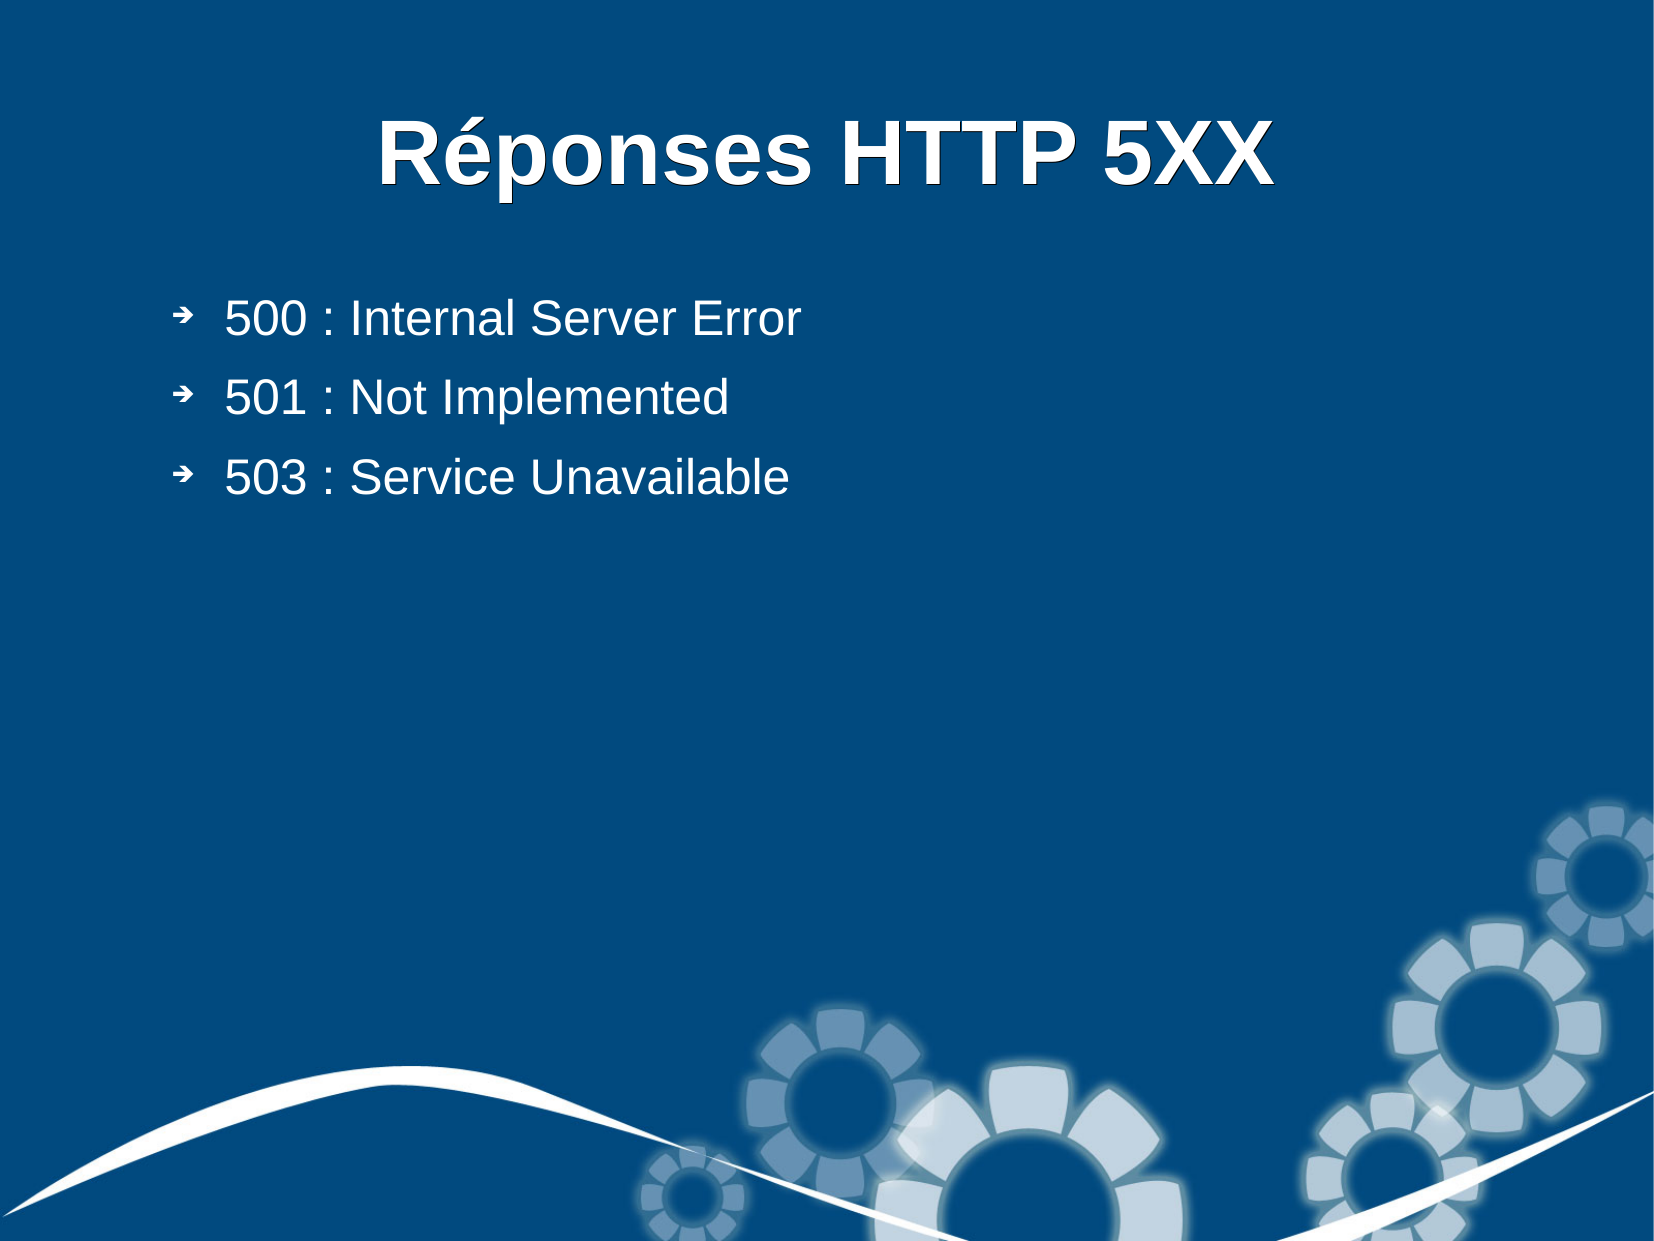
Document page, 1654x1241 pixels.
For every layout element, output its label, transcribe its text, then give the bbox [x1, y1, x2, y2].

picture [0, 0, 1654, 1241]
list 500 : Internal Server Error 501 : Not Implemented 503 : Service Unavailable [82, 290, 1571, 1109]
title Réponses HTTP 5XX [82, 56, 1571, 250]
